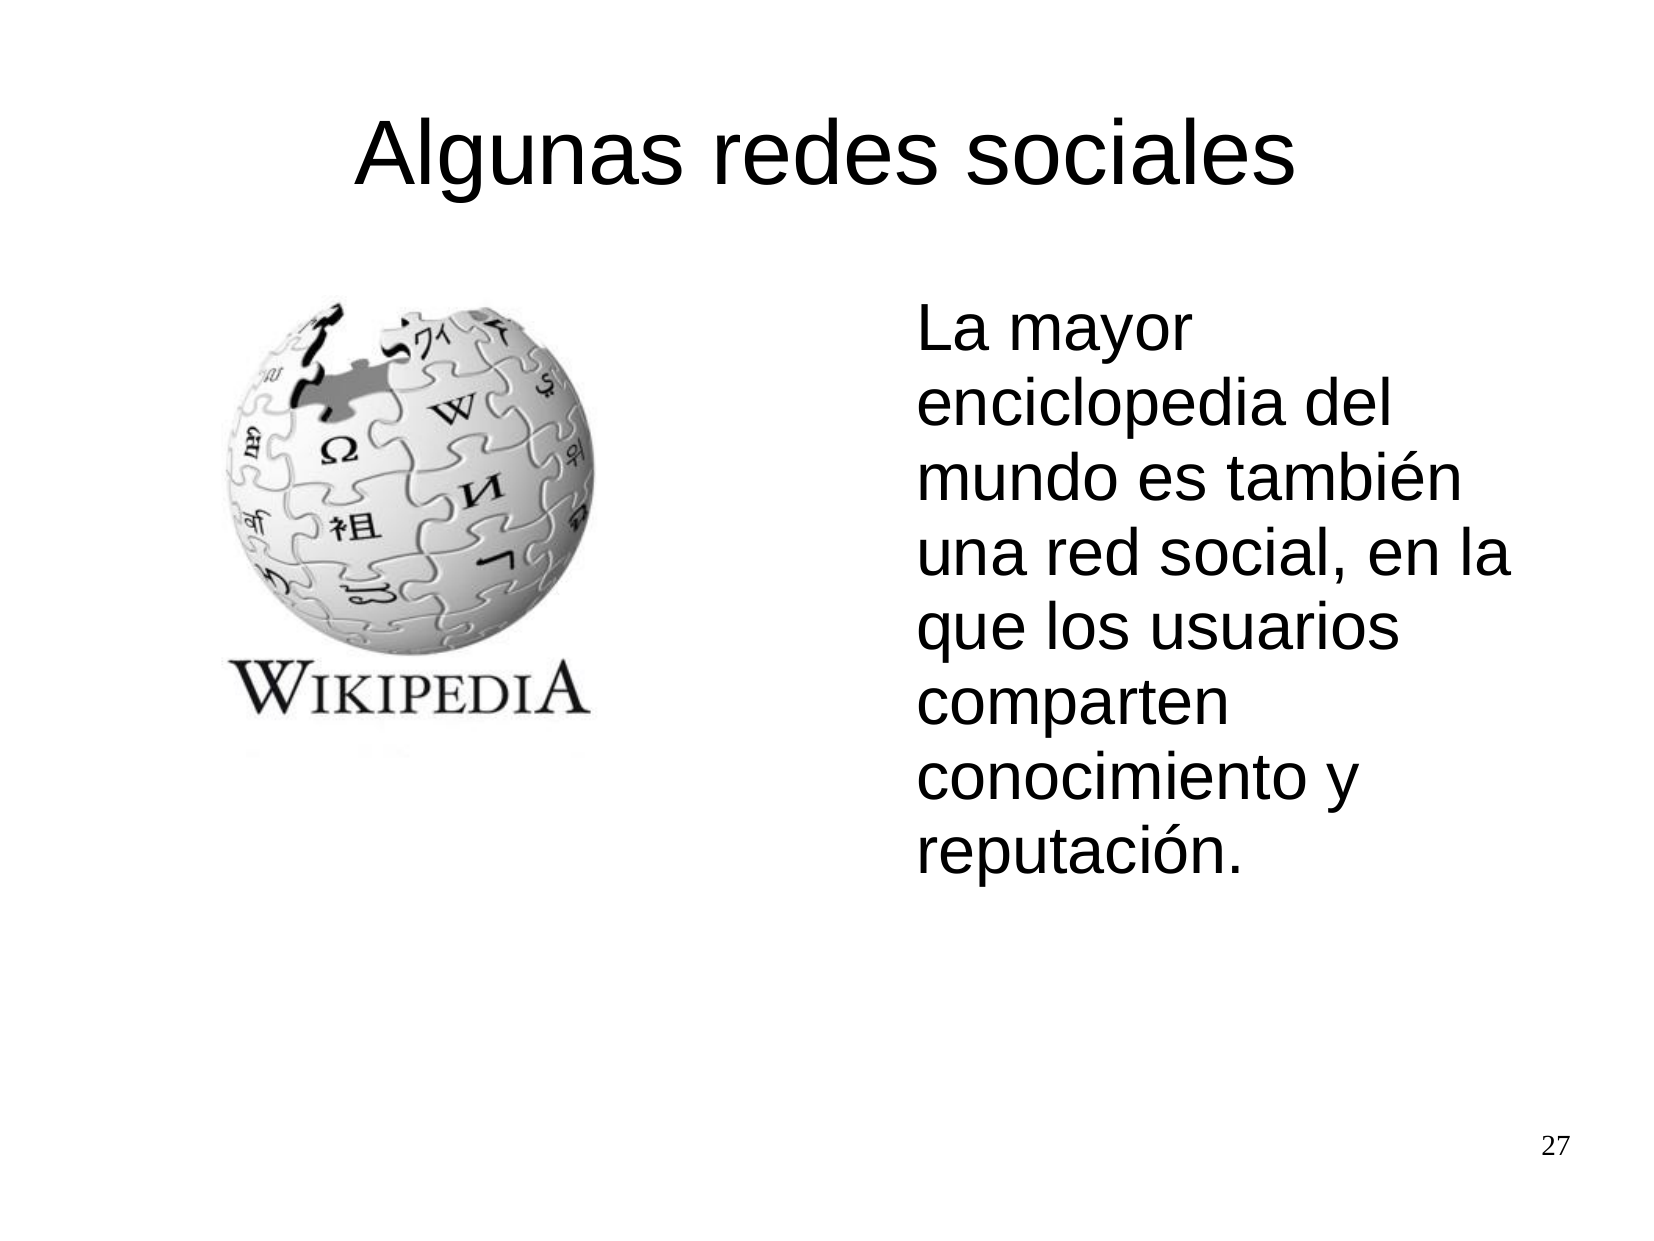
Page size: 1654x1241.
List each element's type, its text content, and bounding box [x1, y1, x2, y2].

picture [59, 295, 763, 764]
list La mayor enciclopedia del mundo es también una red social, en la que los usuarios comparten conocimiento y reputación. [845, 290, 1572, 1109]
title Algunas redes sociales [82, 56, 1571, 250]
